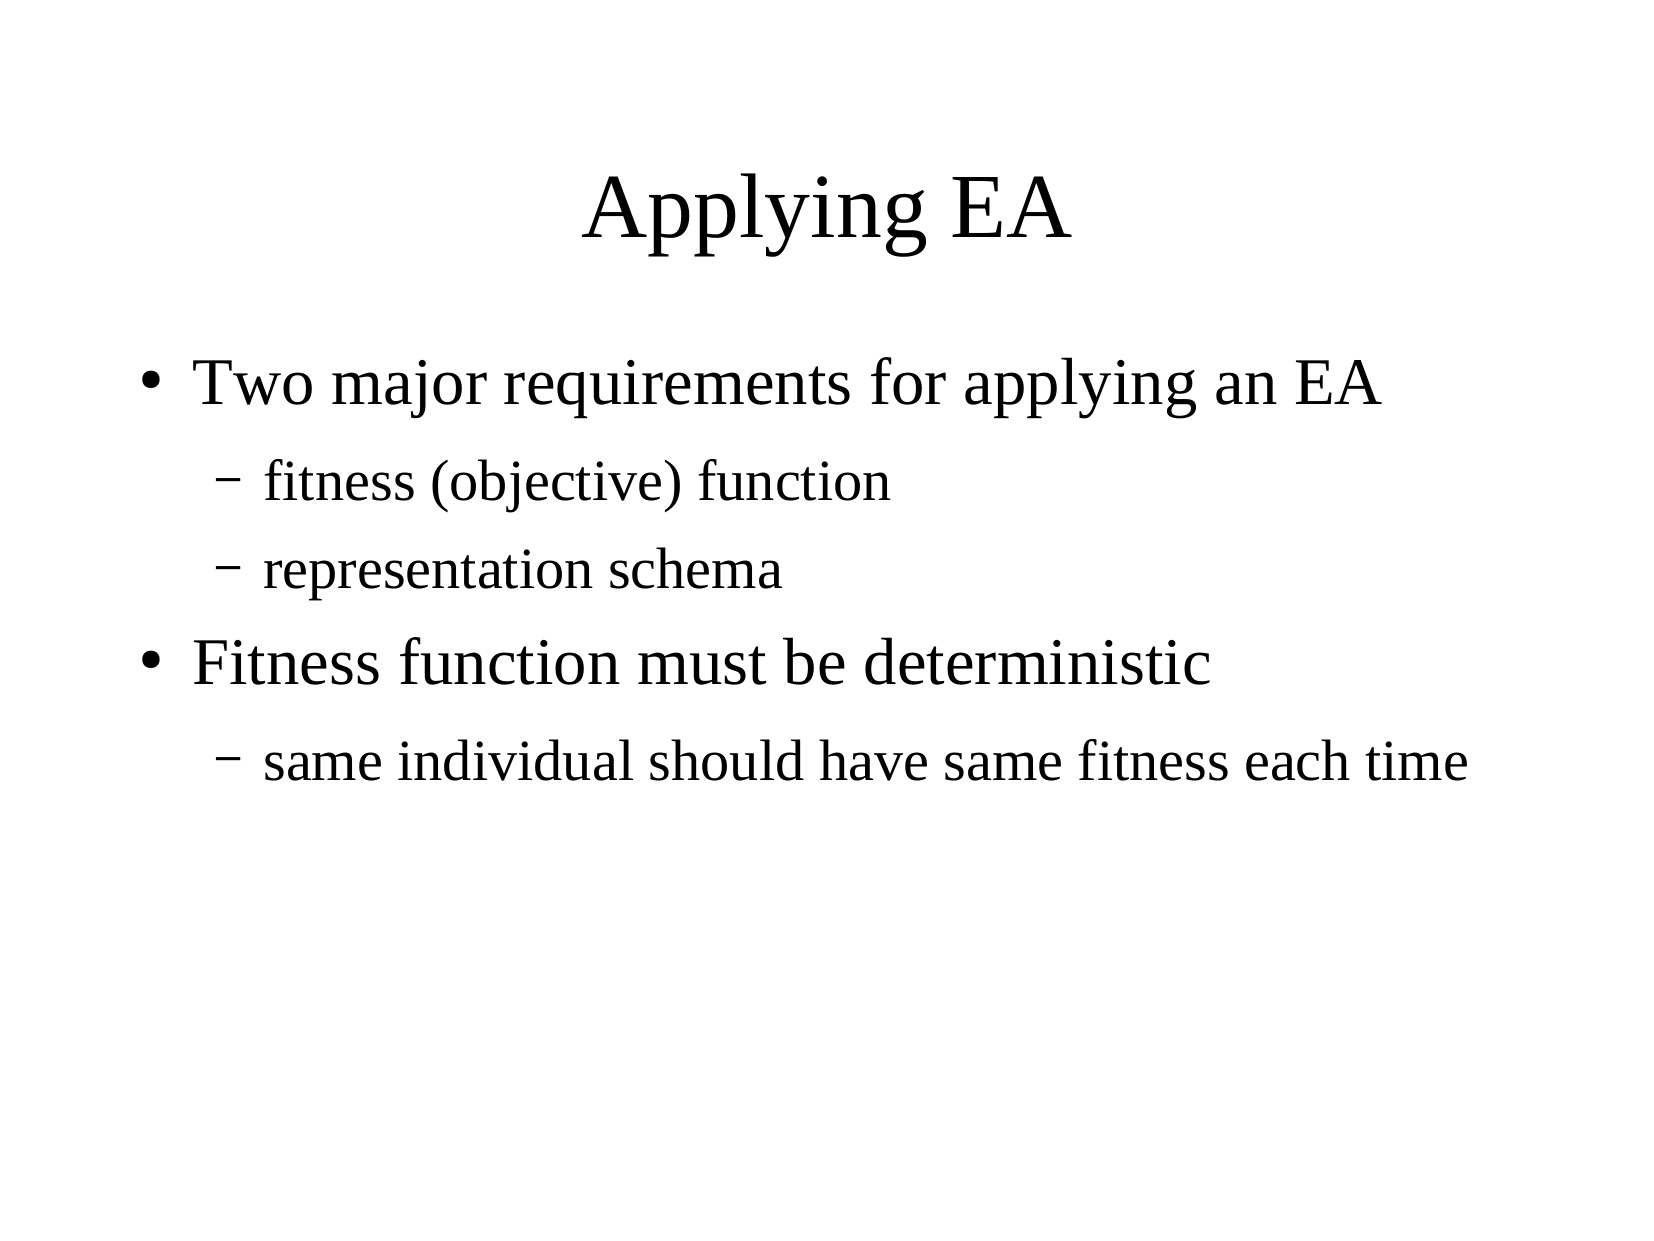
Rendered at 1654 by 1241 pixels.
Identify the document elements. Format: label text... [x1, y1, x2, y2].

list Two major requirements for applying an EA fitness (objective) function representation schema Fitness function must be deterministic same individual should have same fitness each time [121, 344, 1534, 1127]
title Applying EA [121, 102, 1534, 311]
